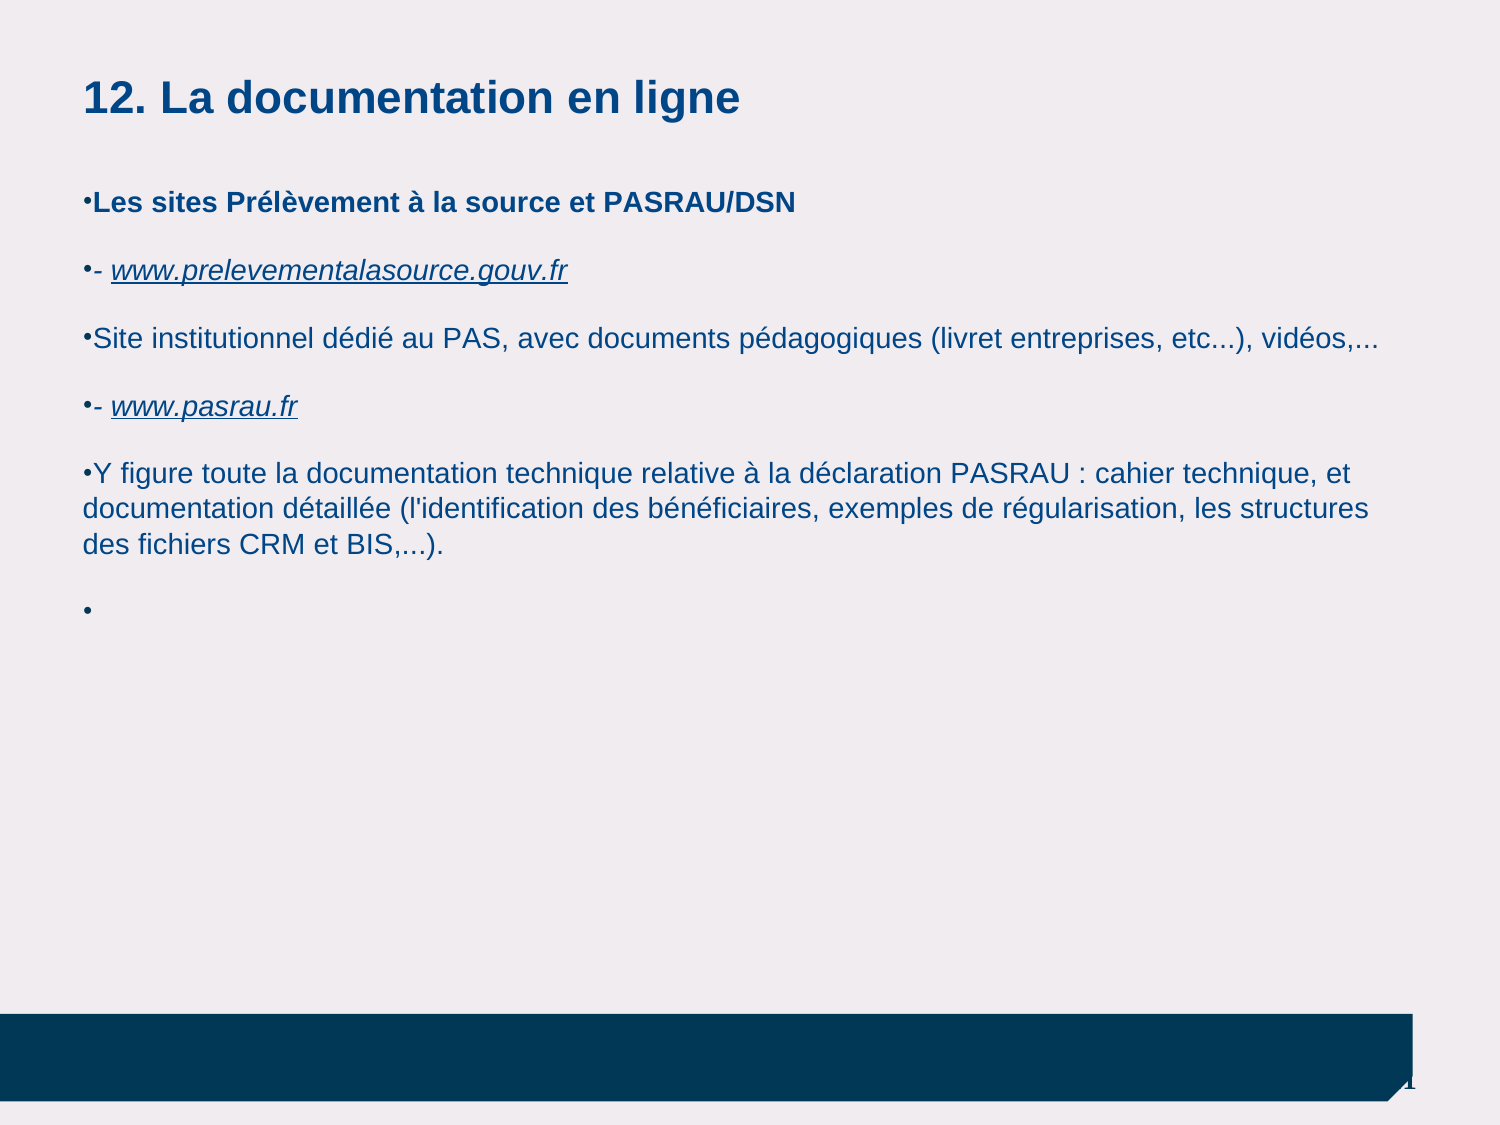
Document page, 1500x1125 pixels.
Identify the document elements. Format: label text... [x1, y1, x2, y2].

list Les sites Prélèvement à la source et PASRAU/DSN - www.prelevementalasource.gouv.fr Site institutionnel dédié au PAS, avec documents pédagogiques (livret entreprises, etc...), vidéos,... - www.pasrau.fr Y figure toute la documentation technique relative à la déclaration PASRAU : cahier technique, et documentation détaillée (l'identification des bénéficiaires, exemples de régularisation, les structures des fichiers CRM et BIS,...). [82, 183, 1418, 1028]
text_box [0, 1013, 1413, 1102]
title 12. La documentation en ligne [83, 42, 1400, 154]
